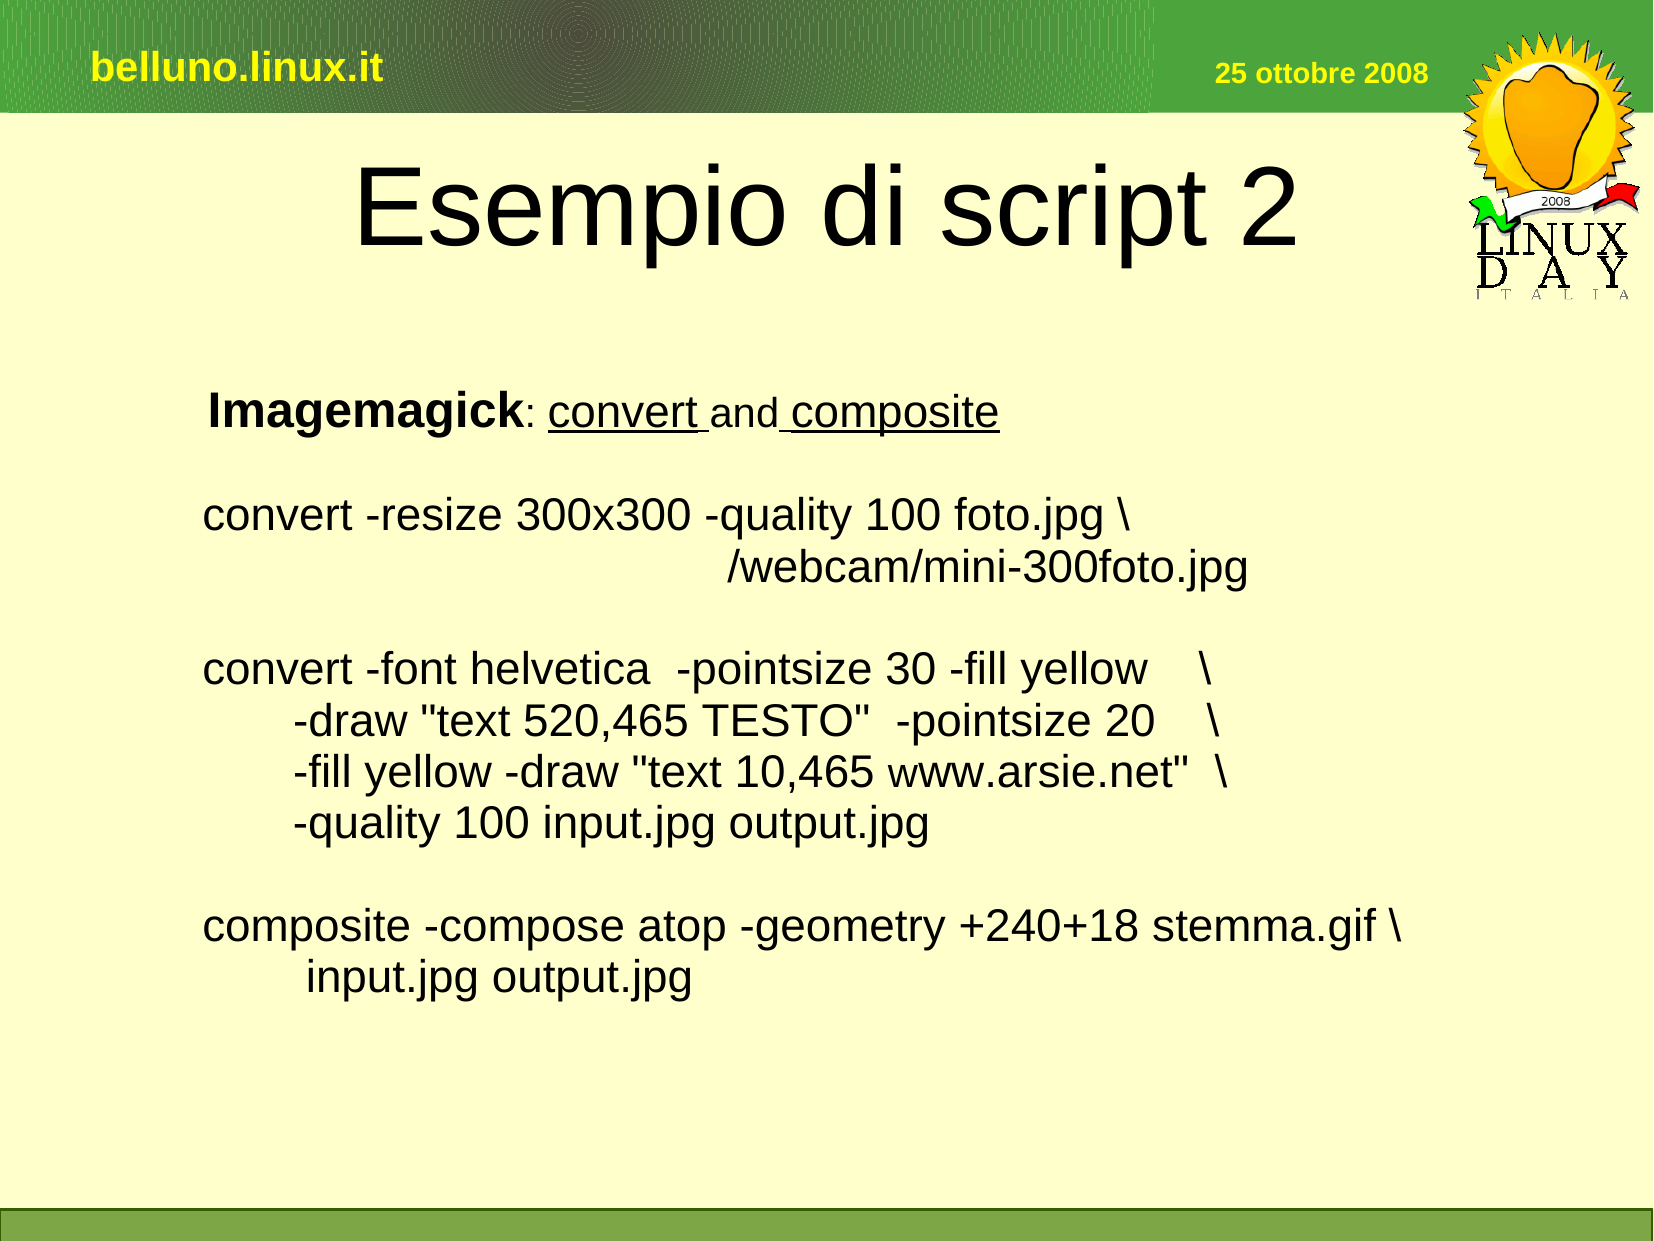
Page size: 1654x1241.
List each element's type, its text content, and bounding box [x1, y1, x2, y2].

title Esempio di script 2 [121, 110, 1533, 303]
text_box Imagemagick: convert and composite convert -resize 300x300 -quality 100 foto.jpg \ /webcam/mini-300foto.jpg convert -font helvetica -pointsize 30 -fill yellow \ -draw "text 520,465 TESTO" -pointsize 20 \ -fill yellow -draw "text 10,465 www.arsie.net" \ -quality 100 input.jpg output.jpg composite -compose atop -geometry +240+18 stemma.gif \ input.jpg output.jpg [112, 375, 1576, 1163]
picture [1462, 29, 1641, 300]
